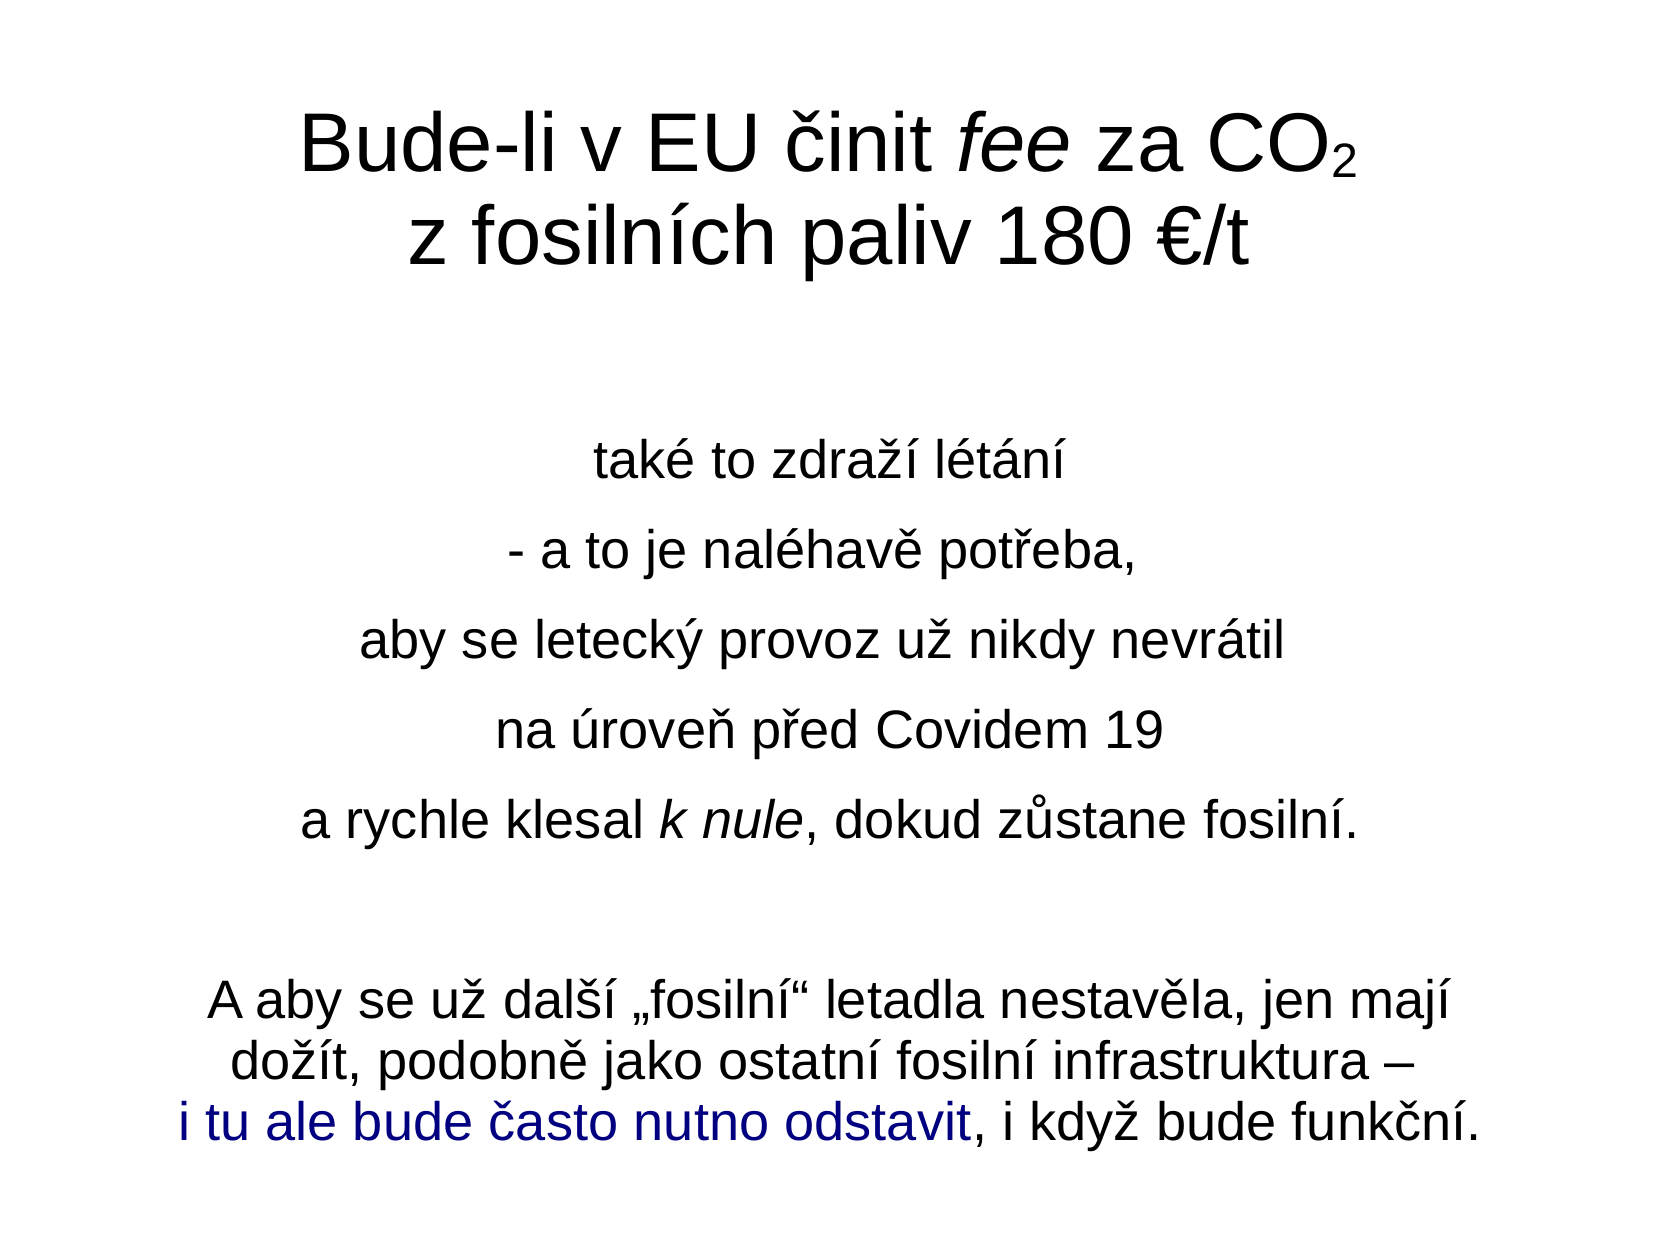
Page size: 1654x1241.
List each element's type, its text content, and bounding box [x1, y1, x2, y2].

list také to zdraží létání - a to je naléhavě potřeba, aby se letecký provoz už nikdy nevrátil na úroveň před Covidem 19 a rychle klesal k nule, dokud zůstane fosilní. A aby se už další „fosilní“ letadla nestavěla, jen mají dožít, podobně jako ostatní fosilní infrastruktura – i tu ale bude často nutno odstavit, i když bude funkční. [155, 339, 1506, 1182]
title Bude-li v EU činit fee za CO2 z fosilních paliv 180 €/t [165, 71, 1516, 308]
